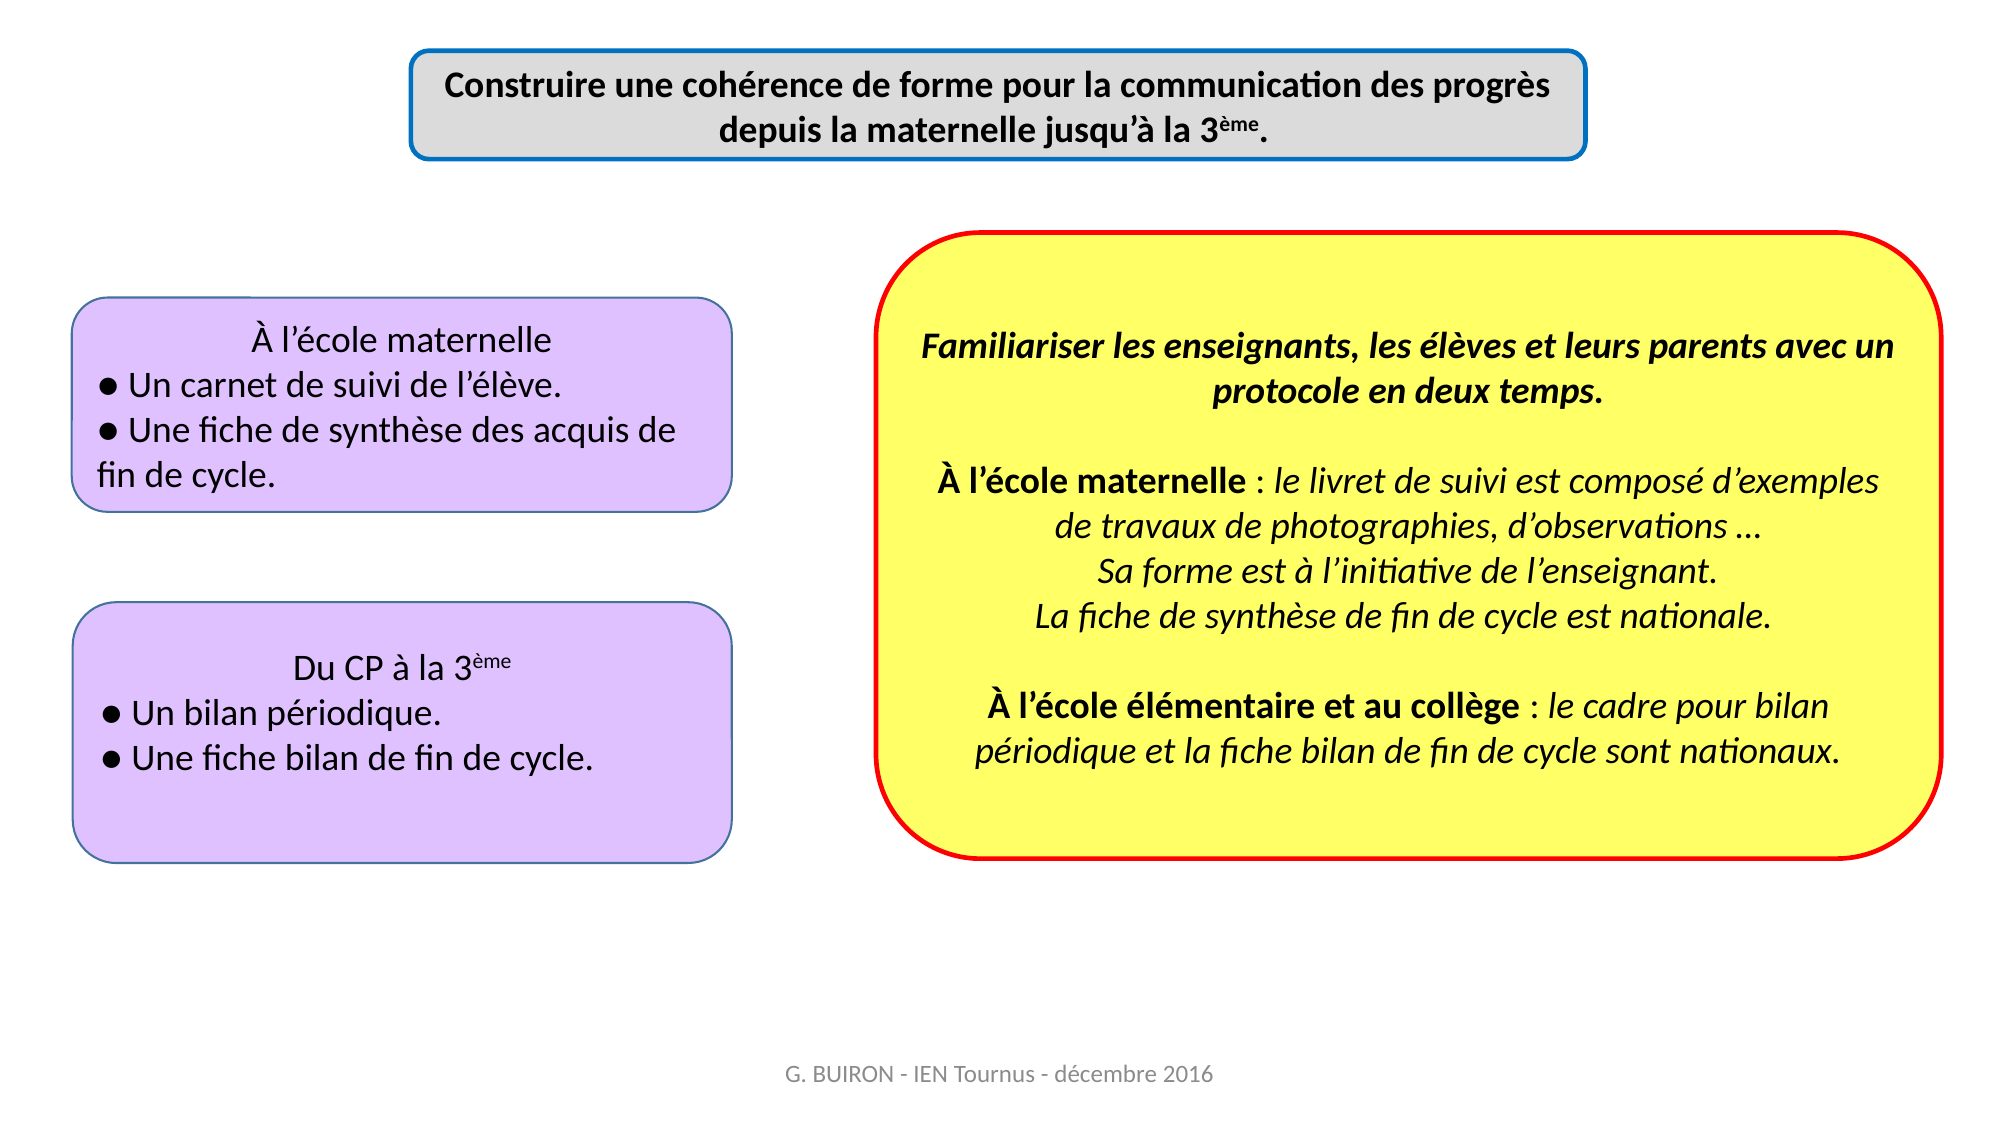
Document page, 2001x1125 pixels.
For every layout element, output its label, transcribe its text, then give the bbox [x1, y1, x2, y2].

text_box À l’école maternelle ● Un carnet de suivi de l’élève. ● Une fiche de synthèse des acquis de fin de cycle. [71, 297, 732, 512]
text_box Du CP à la 3ème ● Un bilan périodique. ● Une fiche bilan de fin de cycle. [72, 602, 732, 864]
text_box Construire une cohérence de forme pour la communication des progrès depuis la maternelle jusqu’à la 3ème. [410, 50, 1586, 160]
text_box Familiariser les enseignants, les élèves et leurs parents avec un protocole en deux temps. À l’école maternelle : le livret de suivi est composé d’exemples de travaux de photographies, d’observations … Sa forme est à l’initiative de l’enseignant. La fiche de synthèse de fin de cycle est nationale. À l’école élémentaire et au collège : le cadre pour bilan périodique et la fiche bilan de fin de cycle sont nationaux. [876, 232, 1942, 859]
footer G. BUIRON - IEN Tournus - décembre 2016 [662, 1042, 1338, 1103]
